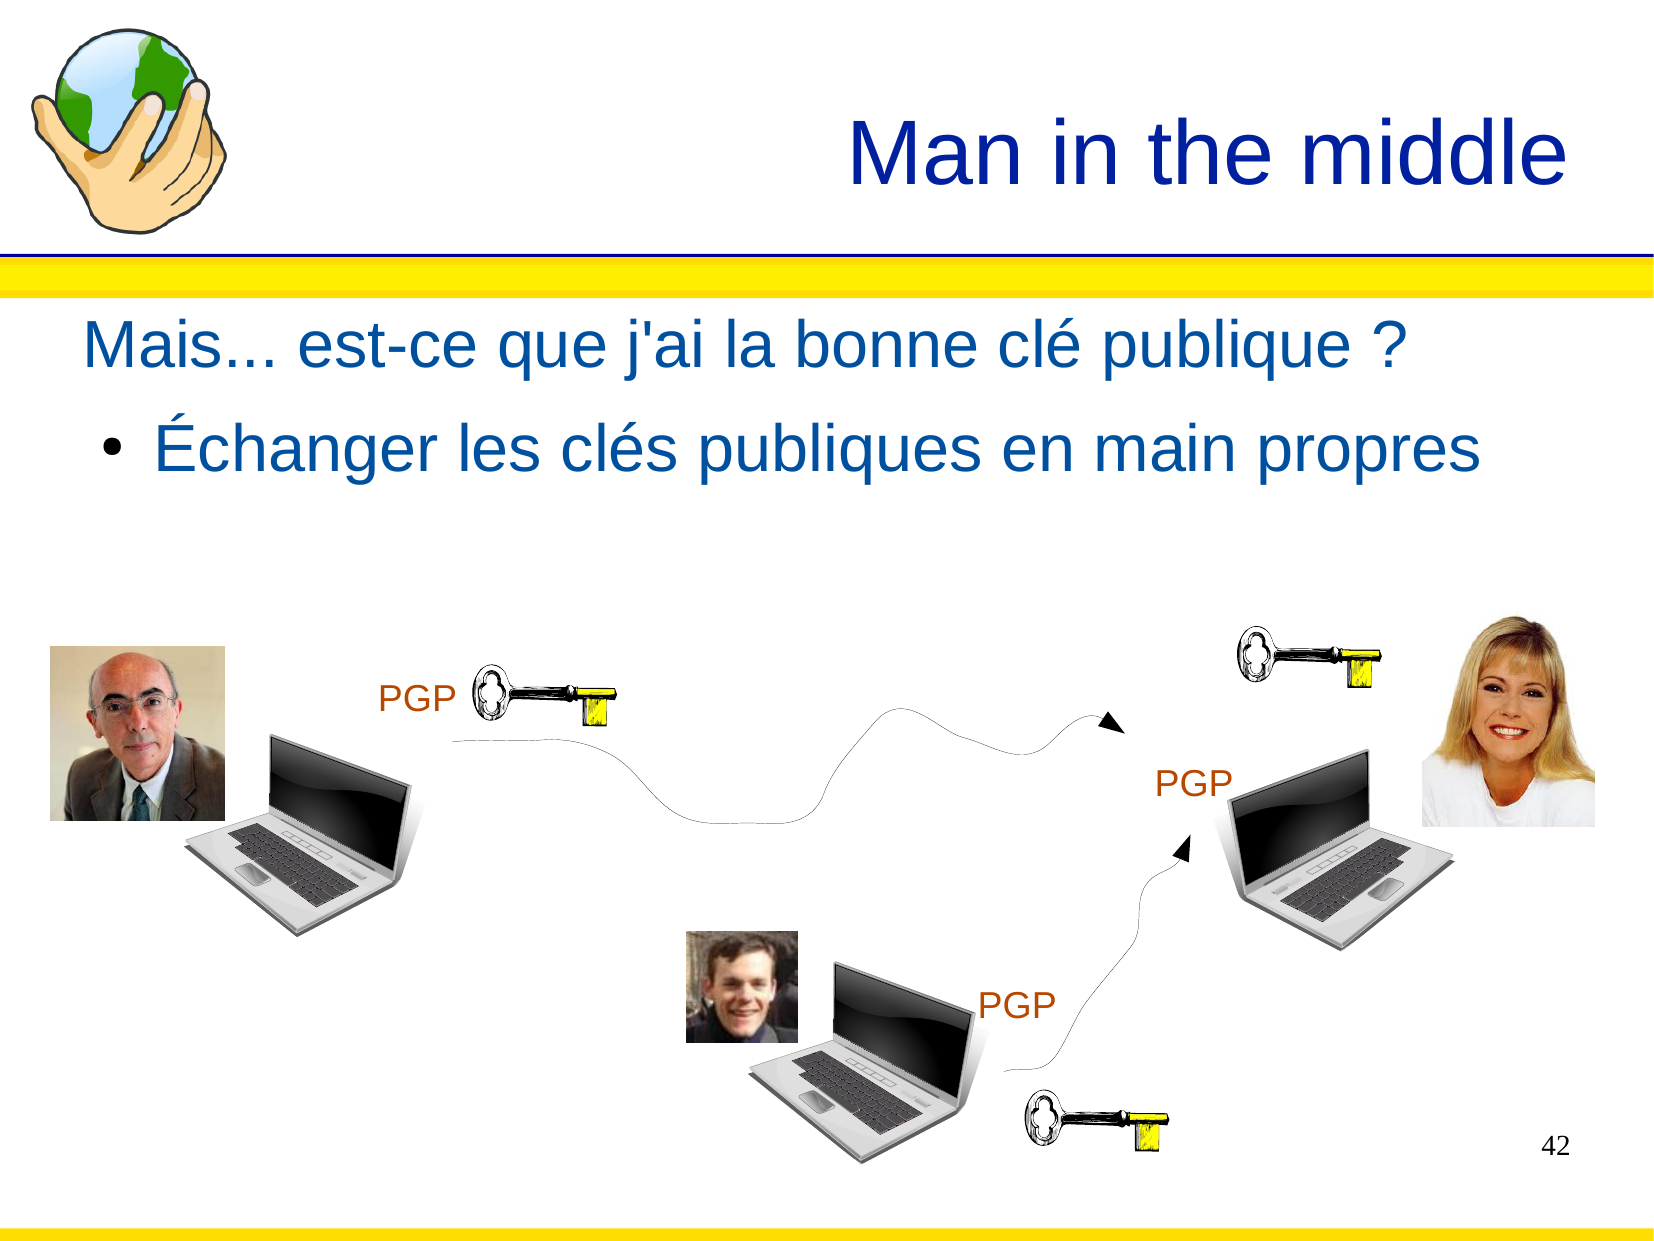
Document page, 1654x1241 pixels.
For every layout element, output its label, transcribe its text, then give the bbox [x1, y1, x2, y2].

picture [686, 931, 996, 1170]
picture [50, 646, 432, 942]
title Man in the middle [372, 49, 1571, 257]
list Mais... est-ce que j'ai la bonne clé publique ? Échanger les clés publiques en main propres [82, 307, 1571, 1126]
picture [1237, 625, 1382, 688]
picture [11, 14, 246, 248]
text_box PGP [996, 976, 1072, 1034]
text_box PGP [363, 670, 473, 728]
picture [472, 664, 618, 727]
text_box PGP [1139, 755, 1207, 813]
picture [1207, 611, 1595, 957]
picture [1024, 1089, 1170, 1152]
